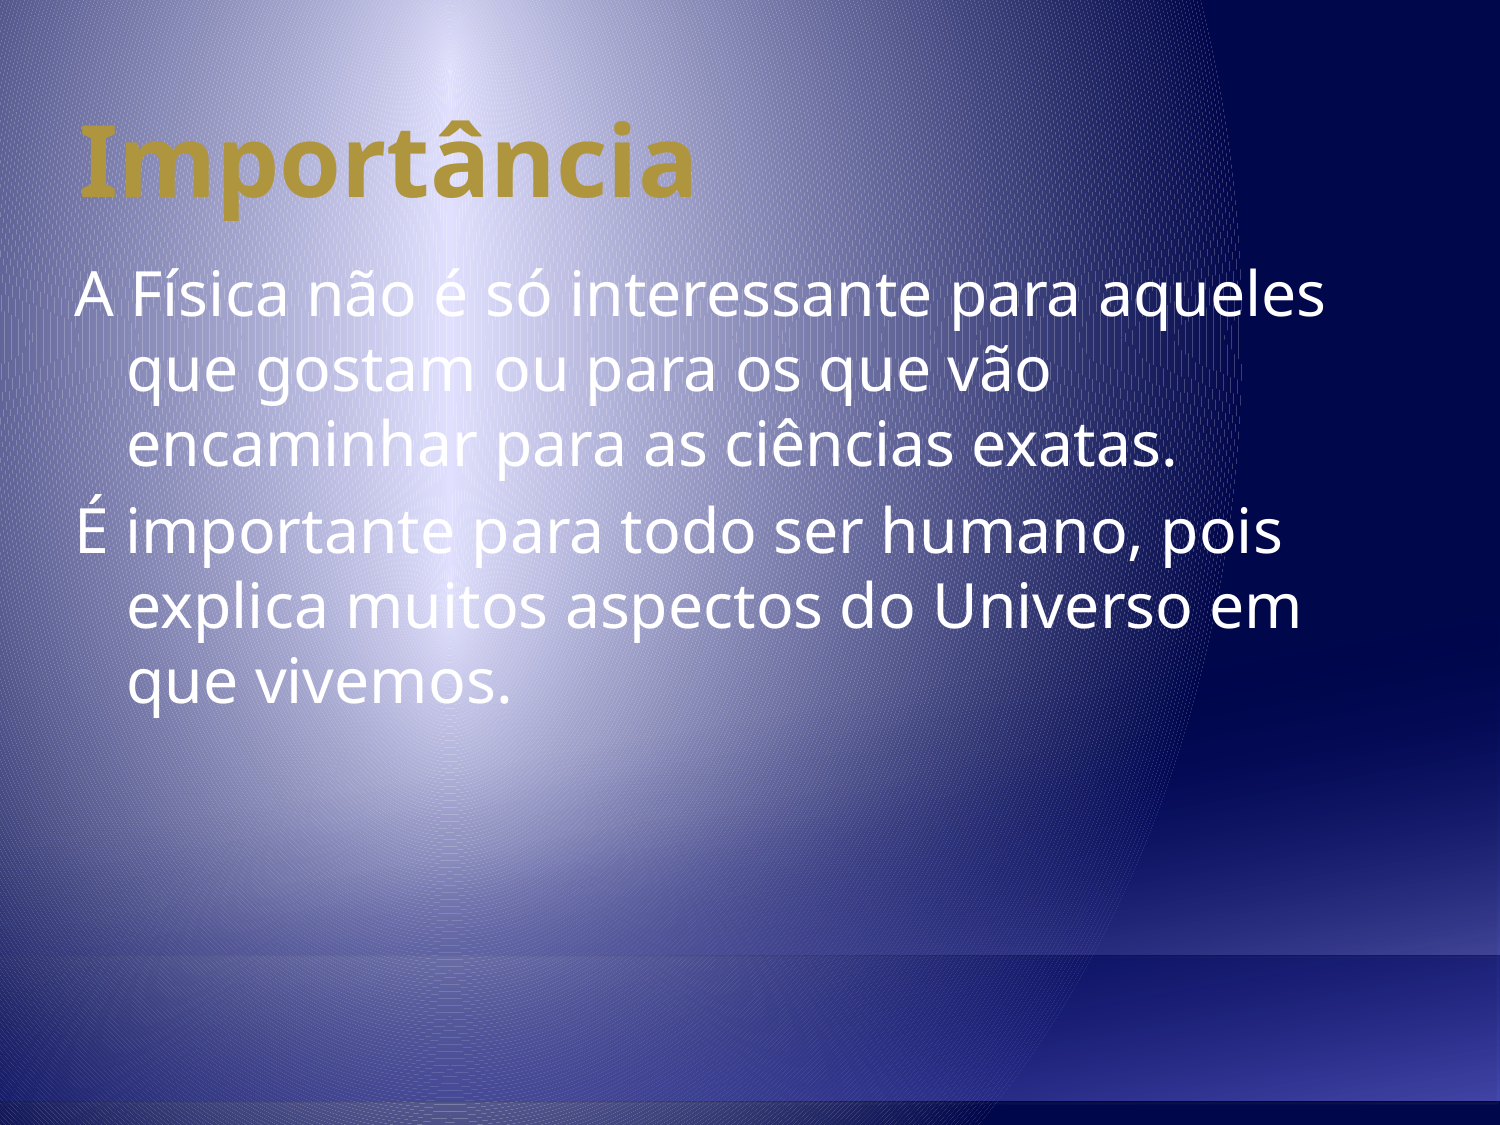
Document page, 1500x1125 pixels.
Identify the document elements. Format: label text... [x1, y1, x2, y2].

title Importância [79, 94, 1430, 220]
list A Física não é só interessante para aqueles que gostam ou para os que vão encaminhar para as ciências exatas. É importante para todo ser humano, pois explica muitos aspectos do Universo em que vivemos. [59, 246, 1409, 922]
